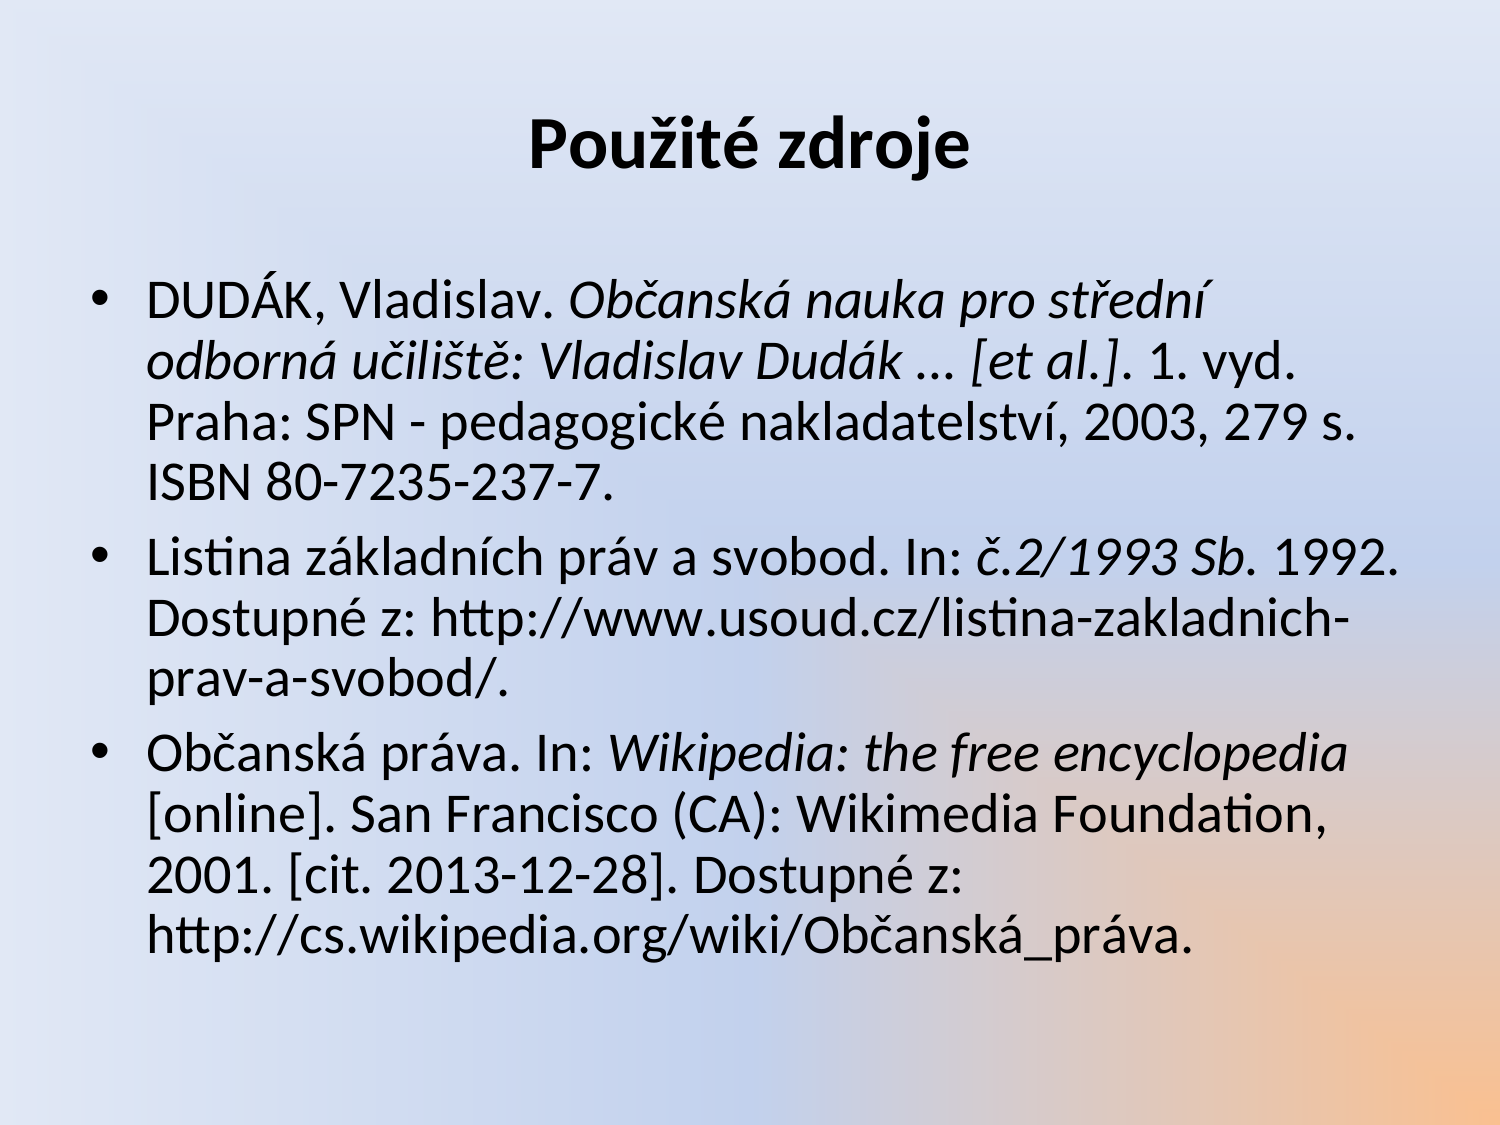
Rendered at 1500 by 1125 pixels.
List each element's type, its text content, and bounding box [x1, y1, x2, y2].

picture [0, 0, 1500, 1125]
list DUDÁK, Vladislav. Občanská nauka pro střední odborná učiliště: Vladislav Dudák ... [et al.]. 1. vyd. Praha: SPN - pedagogické nakladatelství, 2003, 279 s. ISBN 80-7235-237-7. Listina základních práv a svobod. In: č.2/1993 Sb. 1992. Dostupné z: http://www.usoud.cz/listina-zakladnich-prav-a-svobod/. Občanská práva. In: Wikipedia: the free encyclopedia [online]. San Francisco (CA): Wikimedia Foundation, 2001. [cit. 2013-12-28]. Dostupné z: http://cs.wikipedia.org/wiki/Občanská_práva. [75, 262, 1426, 1006]
title Použité zdroje [75, 45, 1426, 233]
